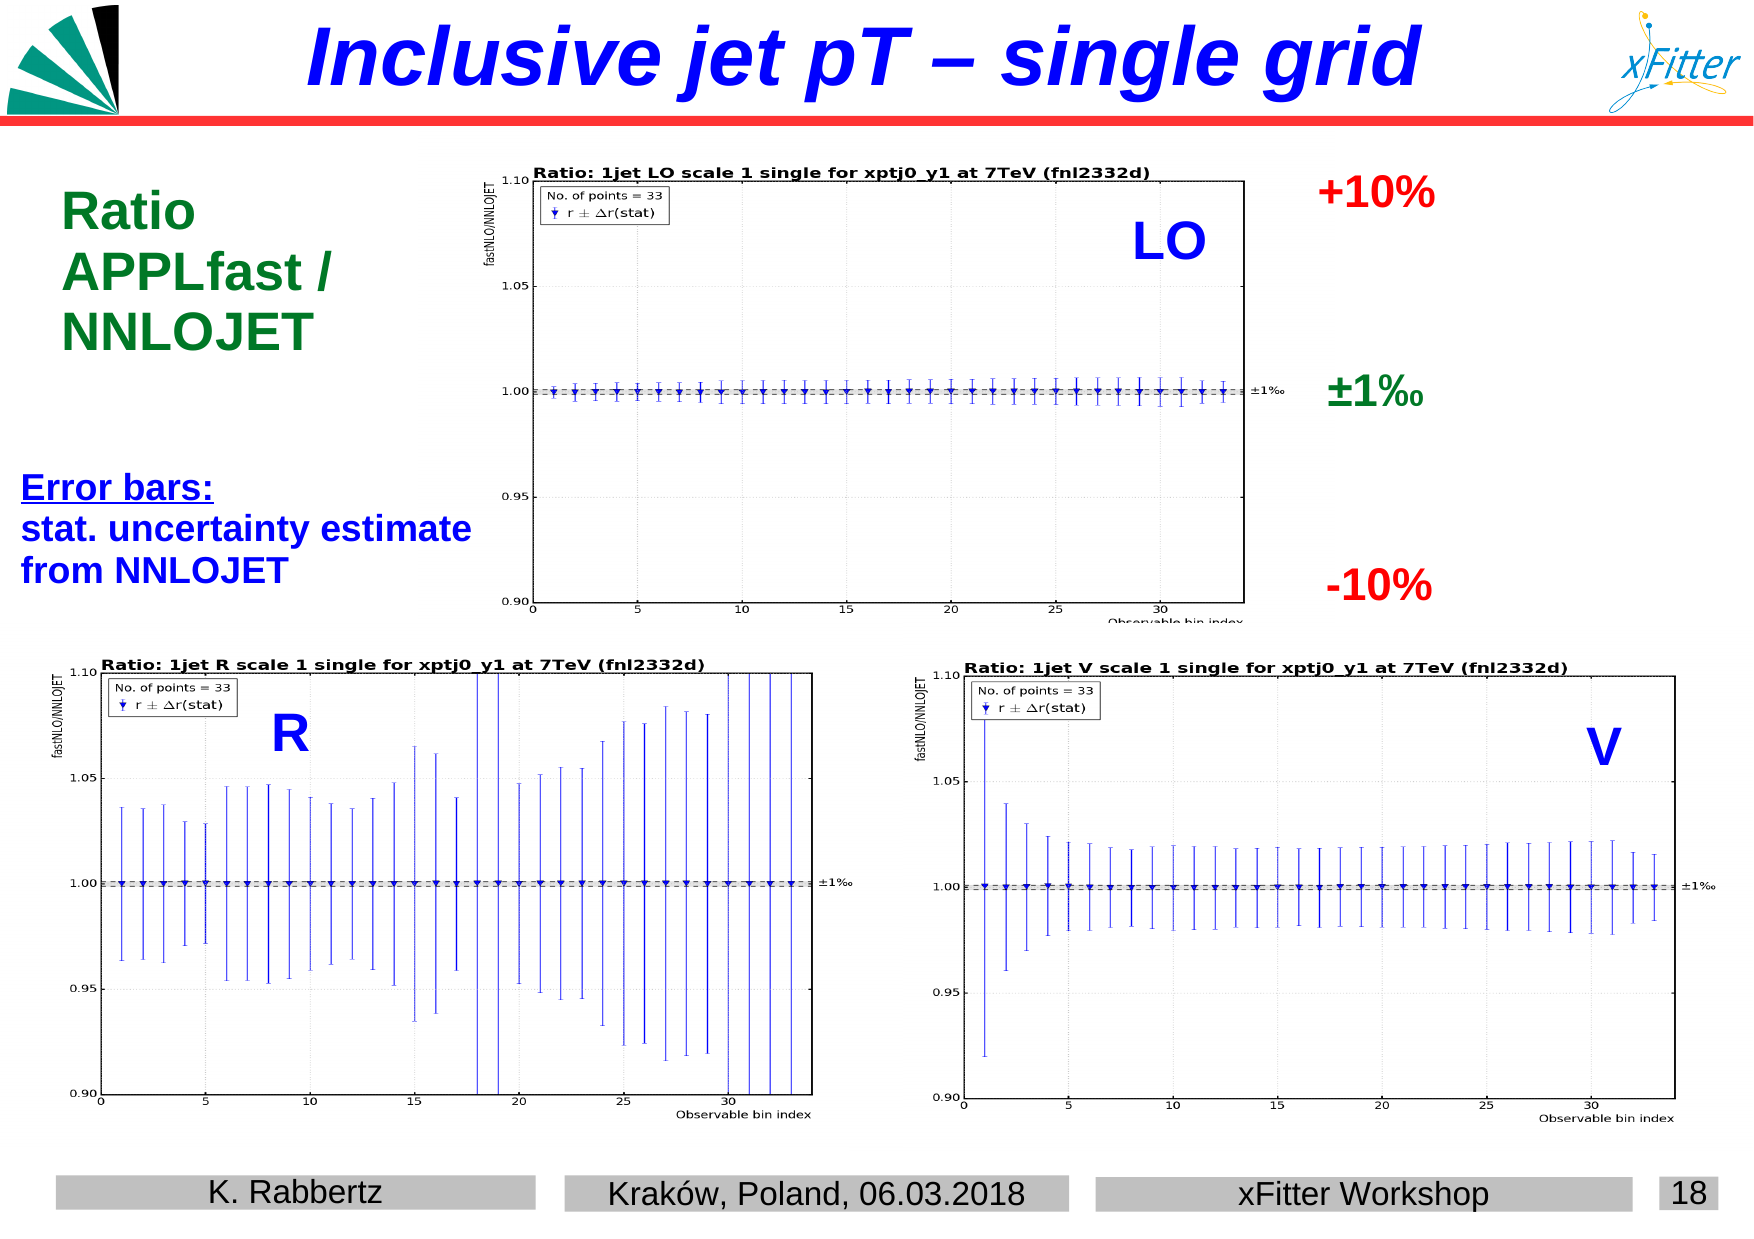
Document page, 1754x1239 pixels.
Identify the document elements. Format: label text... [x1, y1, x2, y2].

picture [7, 5, 119, 116]
picture [0, 128, 1754, 1151]
text_box ±1‰ [1315, 359, 1437, 423]
text_box Ratio APPLfast / NNLOJET [49, 174, 360, 369]
text_box R [259, 696, 320, 770]
text_box +10% [1305, 160, 1448, 224]
text_box V [1574, 710, 1635, 783]
text_box -10% [1313, 553, 1445, 617]
picture [1609, 11, 1741, 113]
title Inclusive jet pT – single grid [123, 0, 1606, 114]
text_box Error bars: stat. uncertainty estimate from NNLOJET [8, 460, 488, 605]
text_box LO [1120, 204, 1220, 278]
